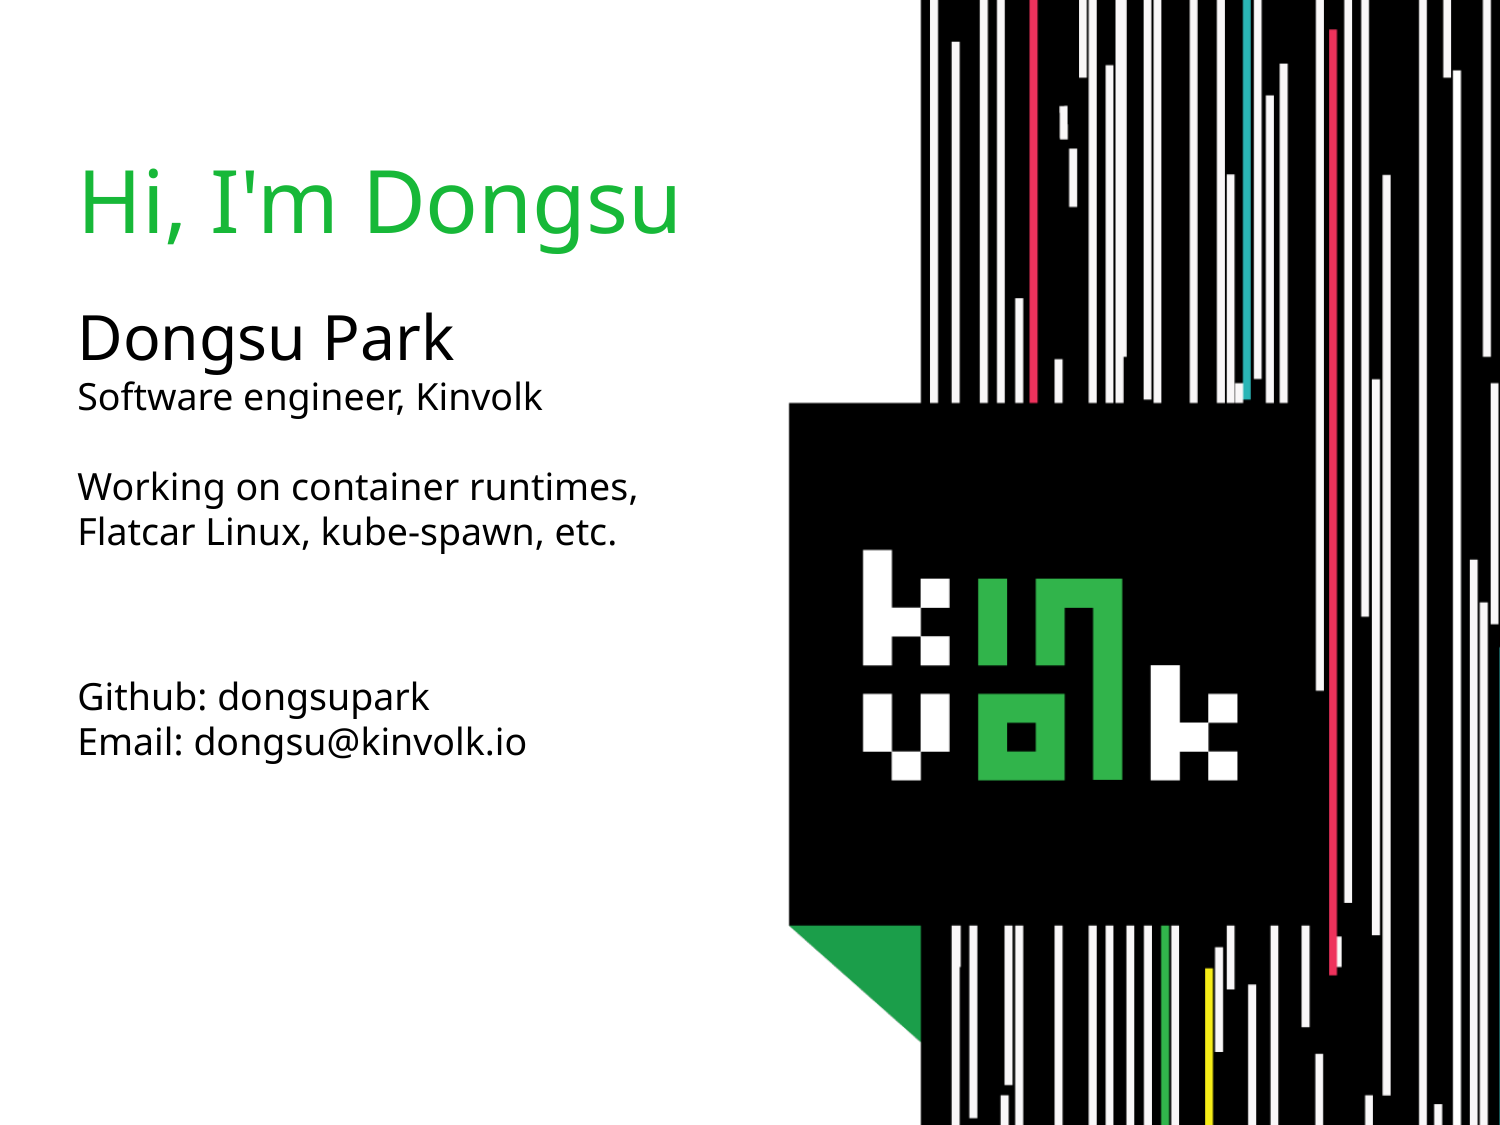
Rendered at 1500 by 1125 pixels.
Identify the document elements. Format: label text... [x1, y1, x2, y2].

title Hi, I'm Dongsu [62, 99, 939, 267]
picture [0, 0, 1500, 1125]
subtitle Dongsu Park Software engineer, Kinvolk Working on container runtimes, Flatcar Linux, kube-spawn, etc. Github: dongsupark Email: dongsu@kinvolk.io [62, 283, 752, 554]
